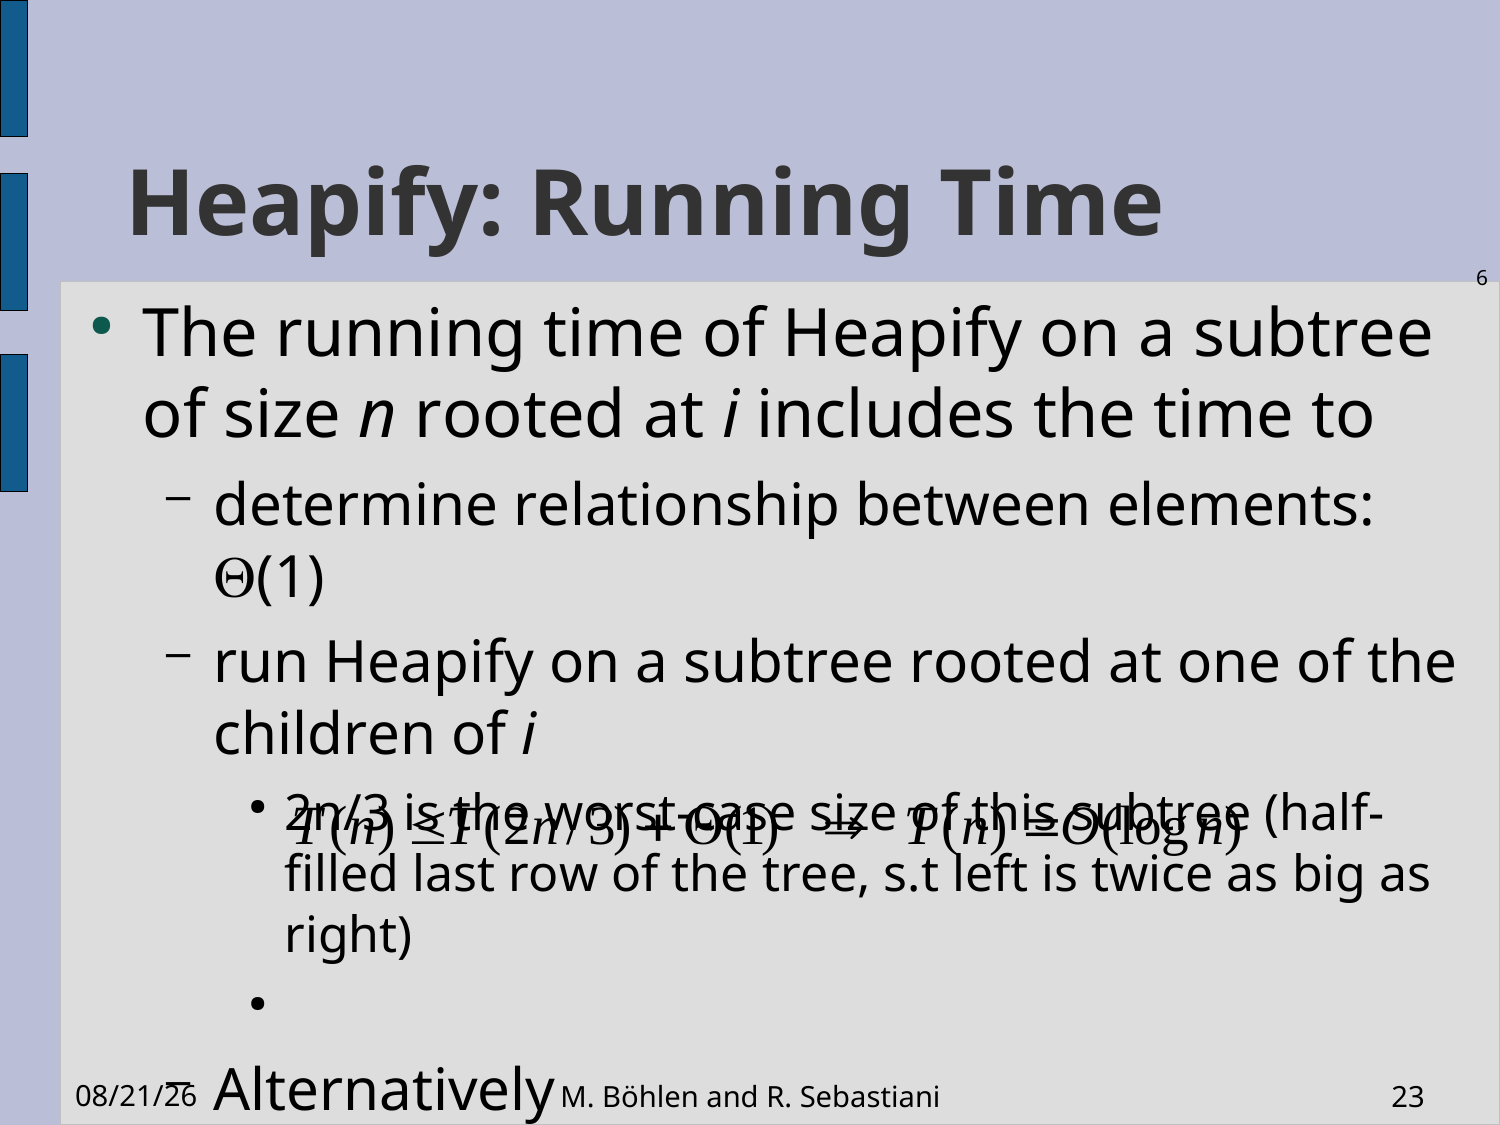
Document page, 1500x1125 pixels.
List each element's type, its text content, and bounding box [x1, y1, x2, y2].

text_box 6 [1461, 255, 1500, 296]
list The running time of Heapify on a subtree of size n rooted at i includes the time to determine relationship between elements: (1) run Heapify on a subtree rooted at one of the children of i 2n/3 is the worst-case size of this subtree (half-filled last row of the tree, s.t left is twice as big as right) Alternatively Running time on a node of height h: O(h) = O(log n) [57, 283, 1481, 1088]
title Heapify: Running Time [110, 67, 1392, 271]
chart [287, 796, 1253, 868]
